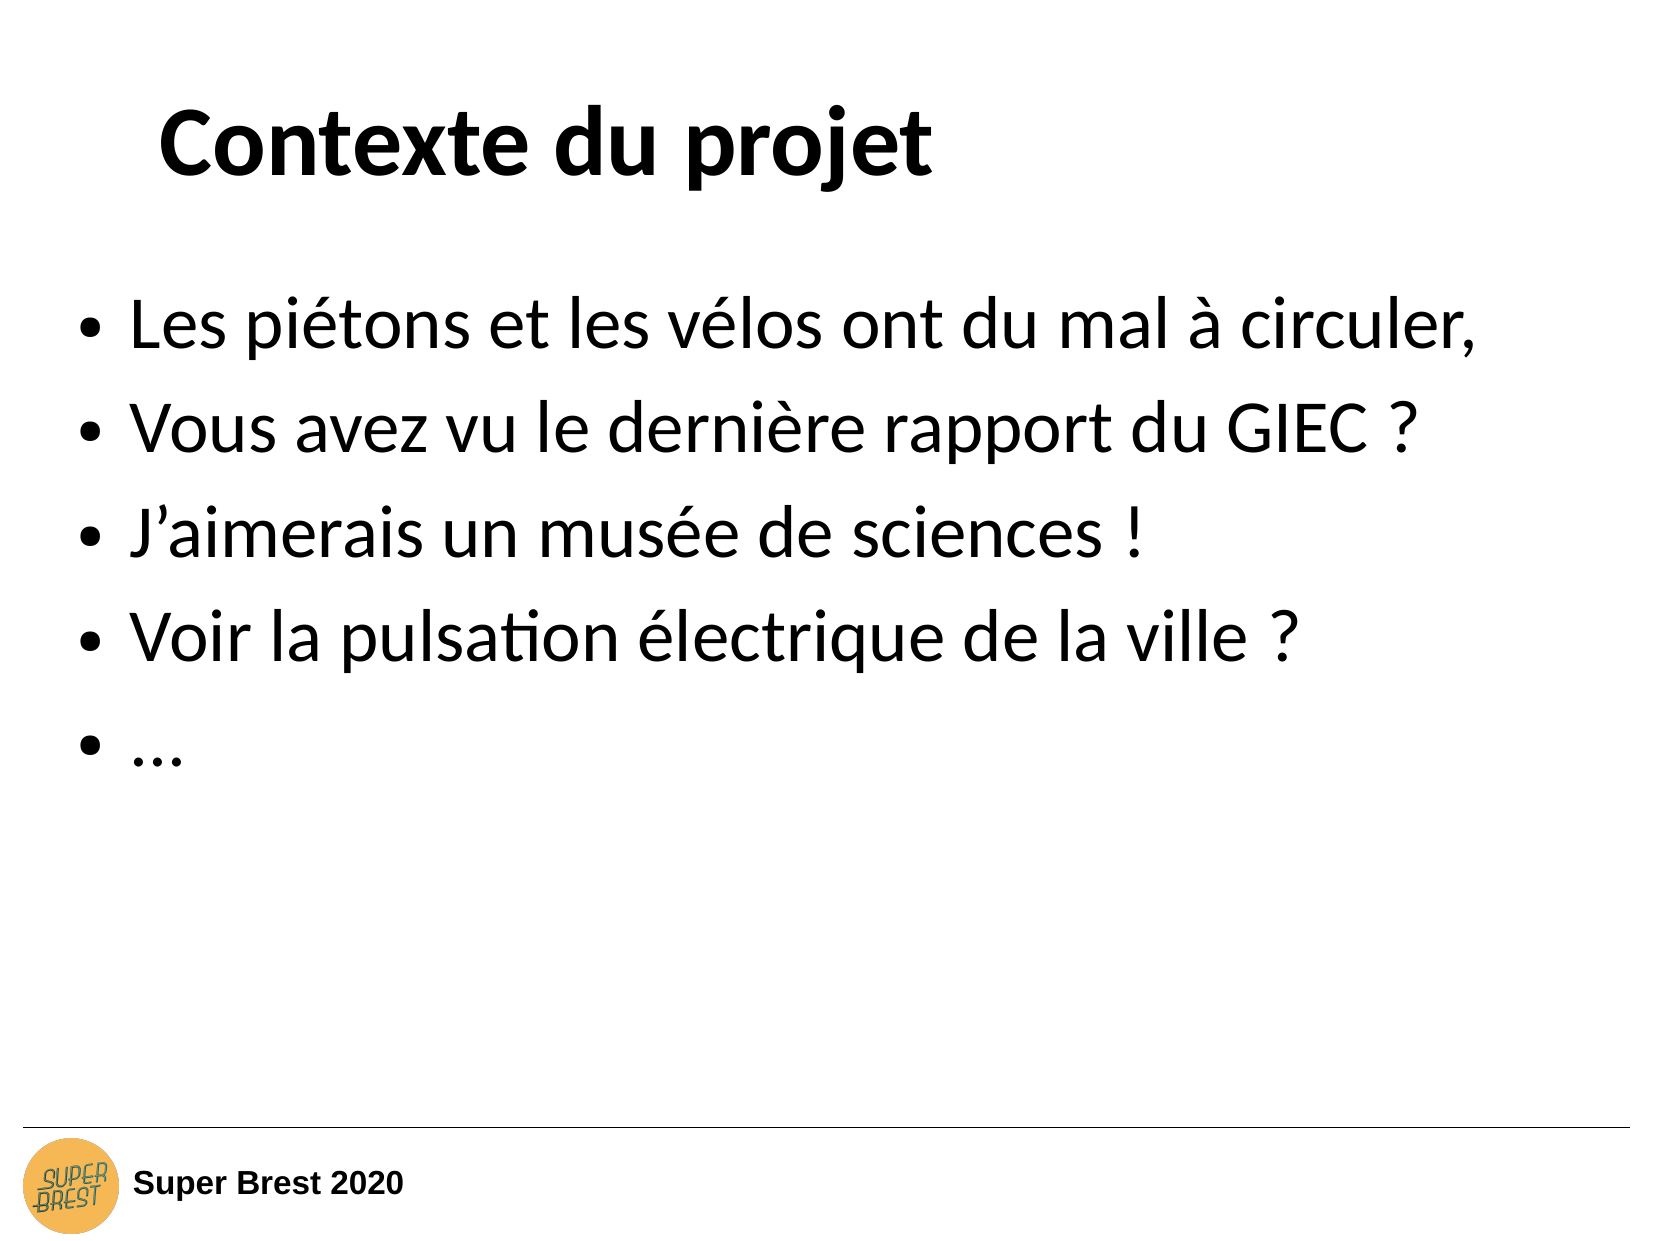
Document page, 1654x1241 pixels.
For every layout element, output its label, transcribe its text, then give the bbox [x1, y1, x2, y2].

text_box Super Brest 2020 [119, 1157, 1040, 1210]
list Les piétons et les vélos ont du mal à circuler, Vous avez vu le dernière rapport du GIEC ? J’aimerais un musée de sciences ! Voir la pulsation électrique de la ville ? ... [59, 291, 1548, 1111]
title Contexte du projet [11, 47, 1347, 255]
picture [23, 1138, 119, 1234]
